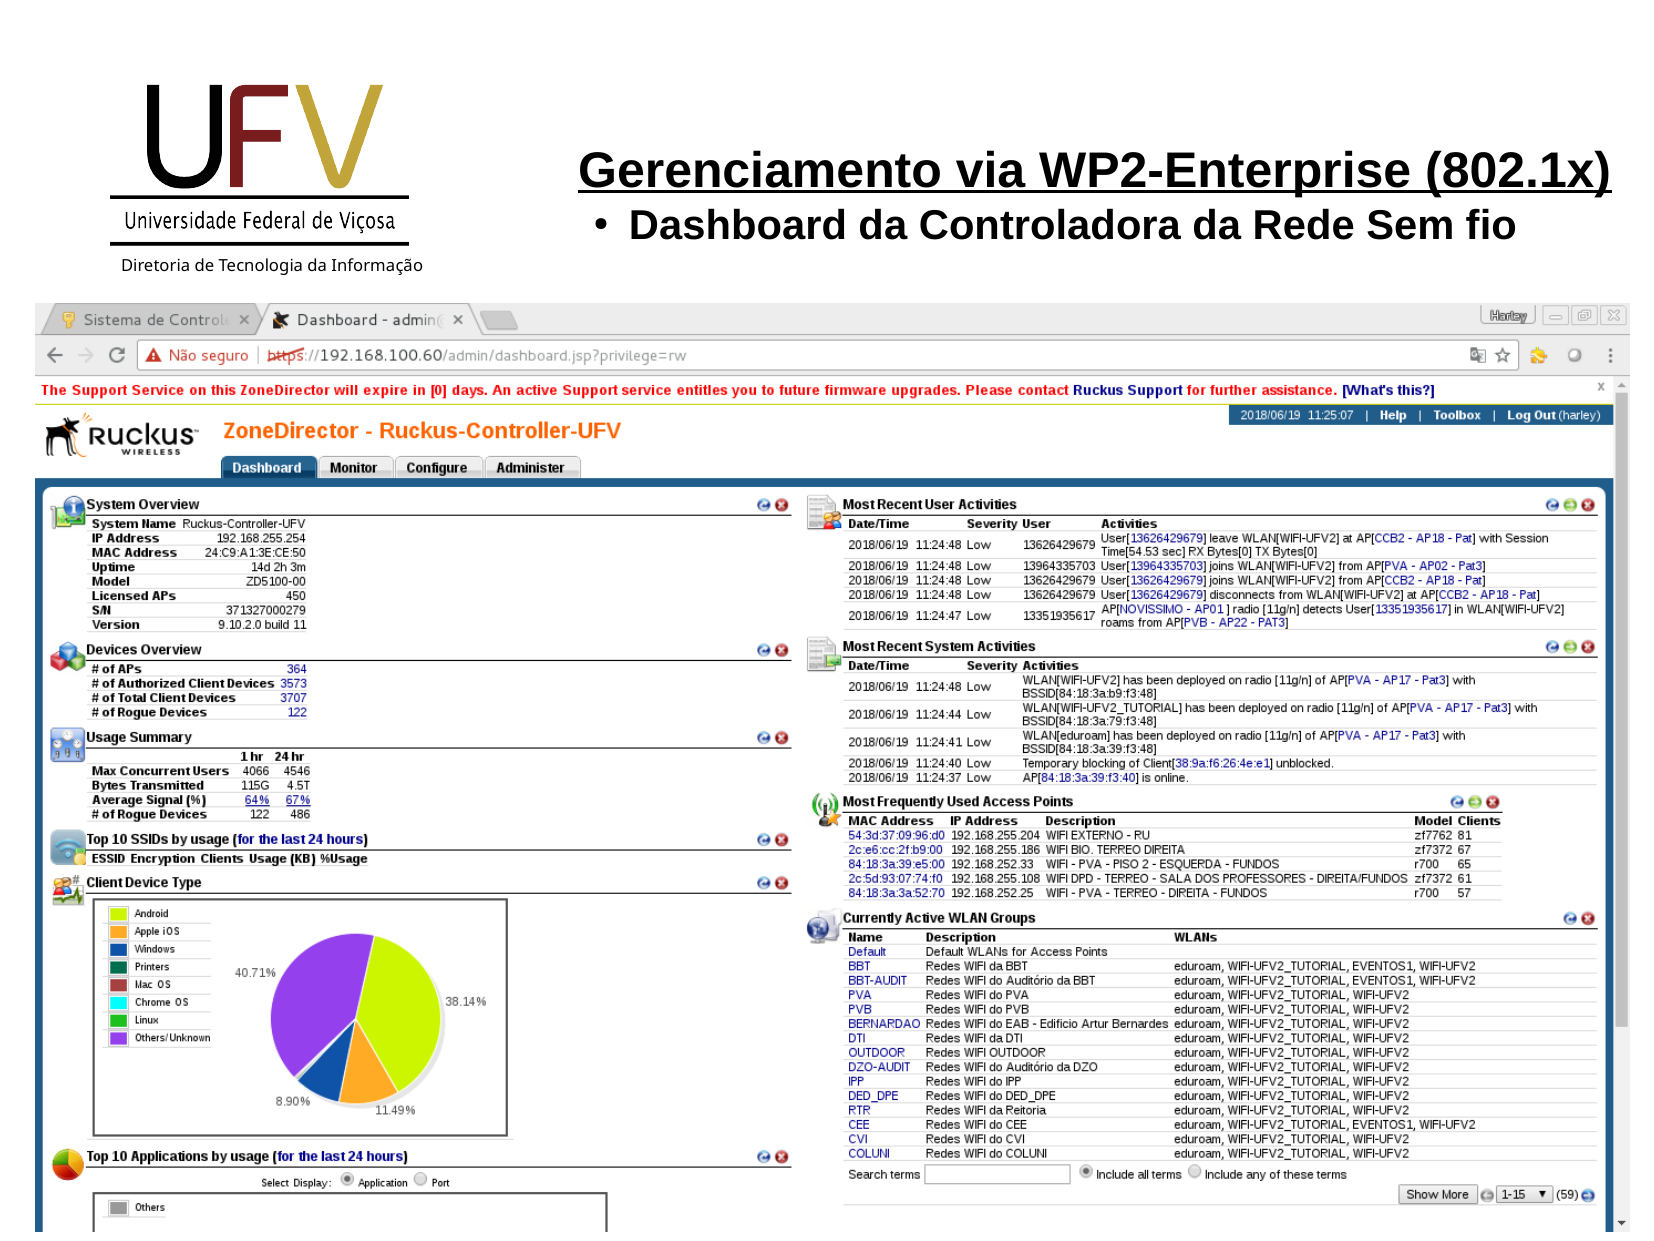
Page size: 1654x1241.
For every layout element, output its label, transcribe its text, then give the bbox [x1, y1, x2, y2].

picture [35, 303, 1630, 1232]
text_box Diretoria de Tecnologia da Informação [409, 246, 443, 280]
title Gerenciamento via WP2-Enterprise (802.1x) [578, 141, 1630, 254]
picture [110, 47, 409, 283]
text_box Dashboard da Controladora da Rede Sem fio [578, 194, 1654, 256]
